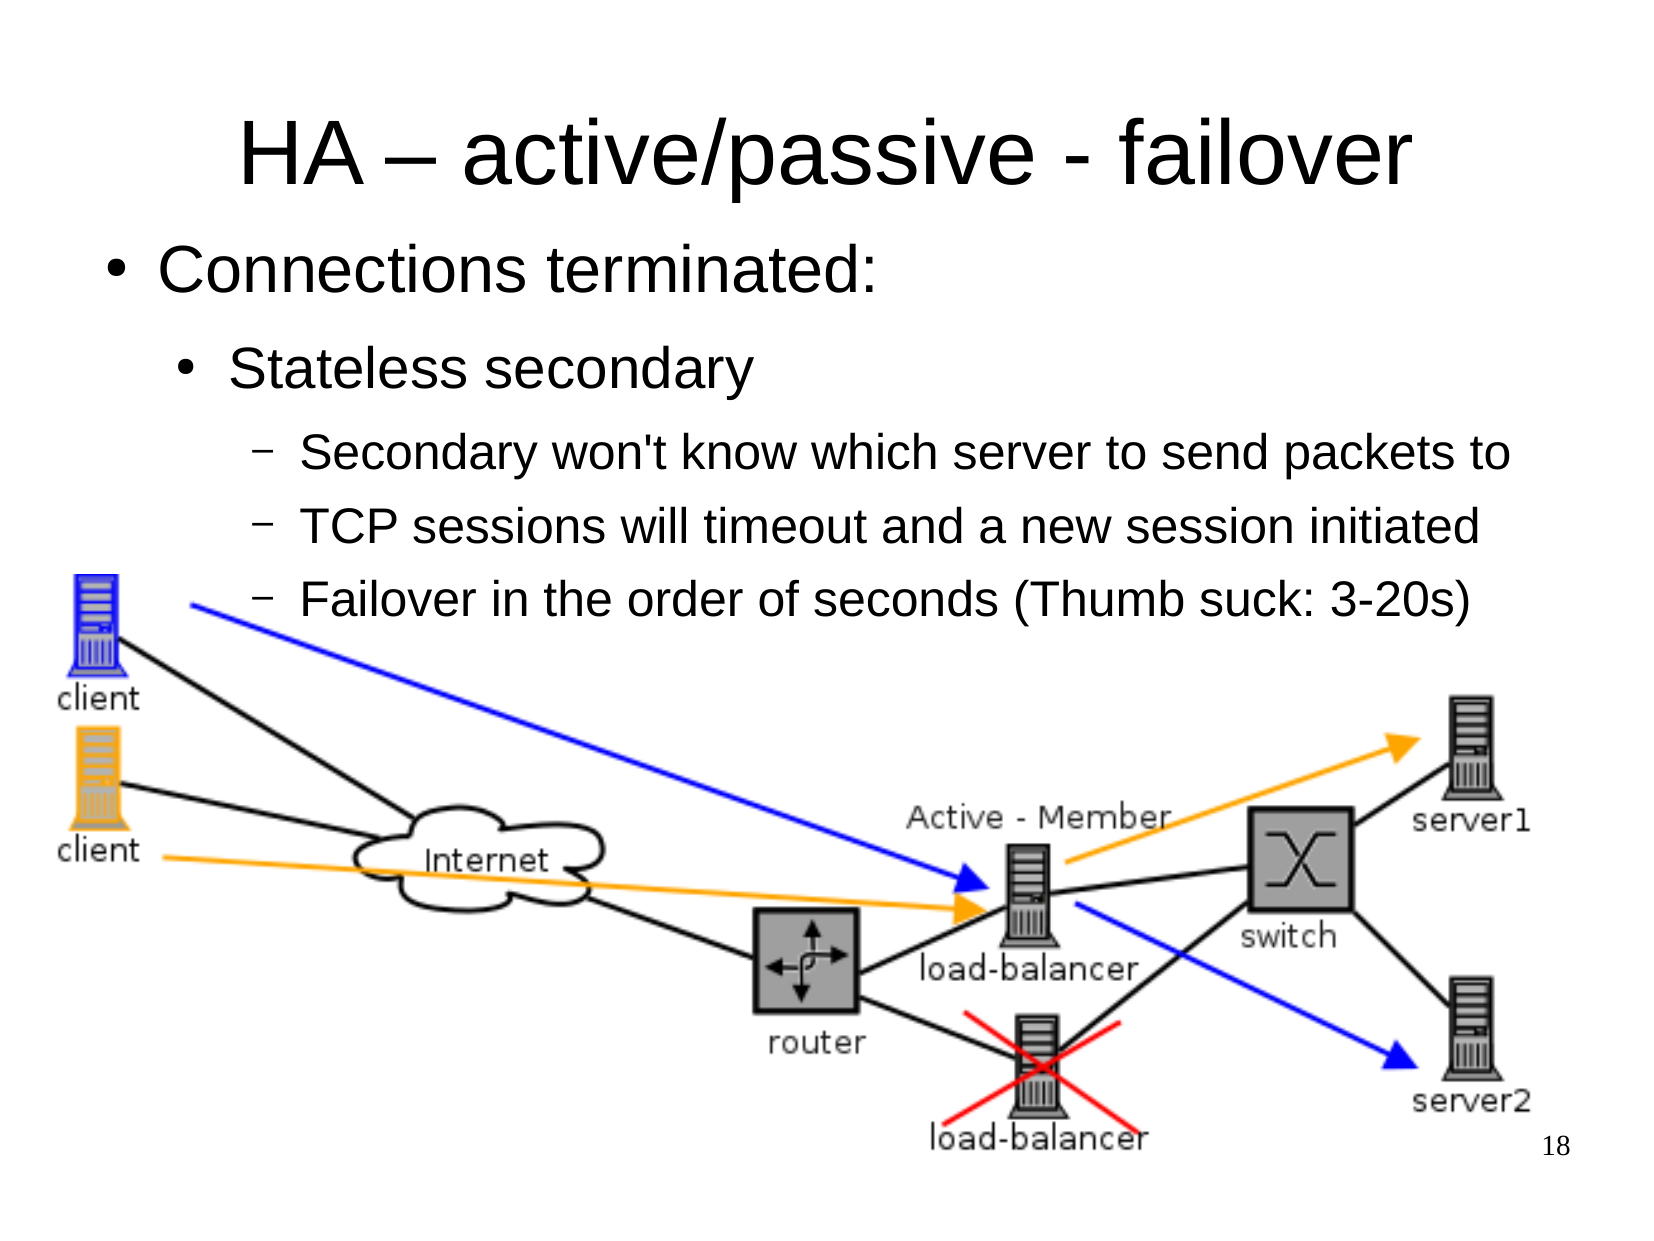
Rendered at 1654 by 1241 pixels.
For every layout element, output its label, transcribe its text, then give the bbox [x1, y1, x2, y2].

list Connections terminated: Stateless secondary Secondary won't know which server to send packets to TCP sessions will timeout and a new session initiated Failover in the order of seconds (Thumb suck: 3-20s) [86, 231, 1576, 1051]
title HA – active/passive - failover [82, 49, 1571, 257]
picture [49, 574, 1538, 1163]
